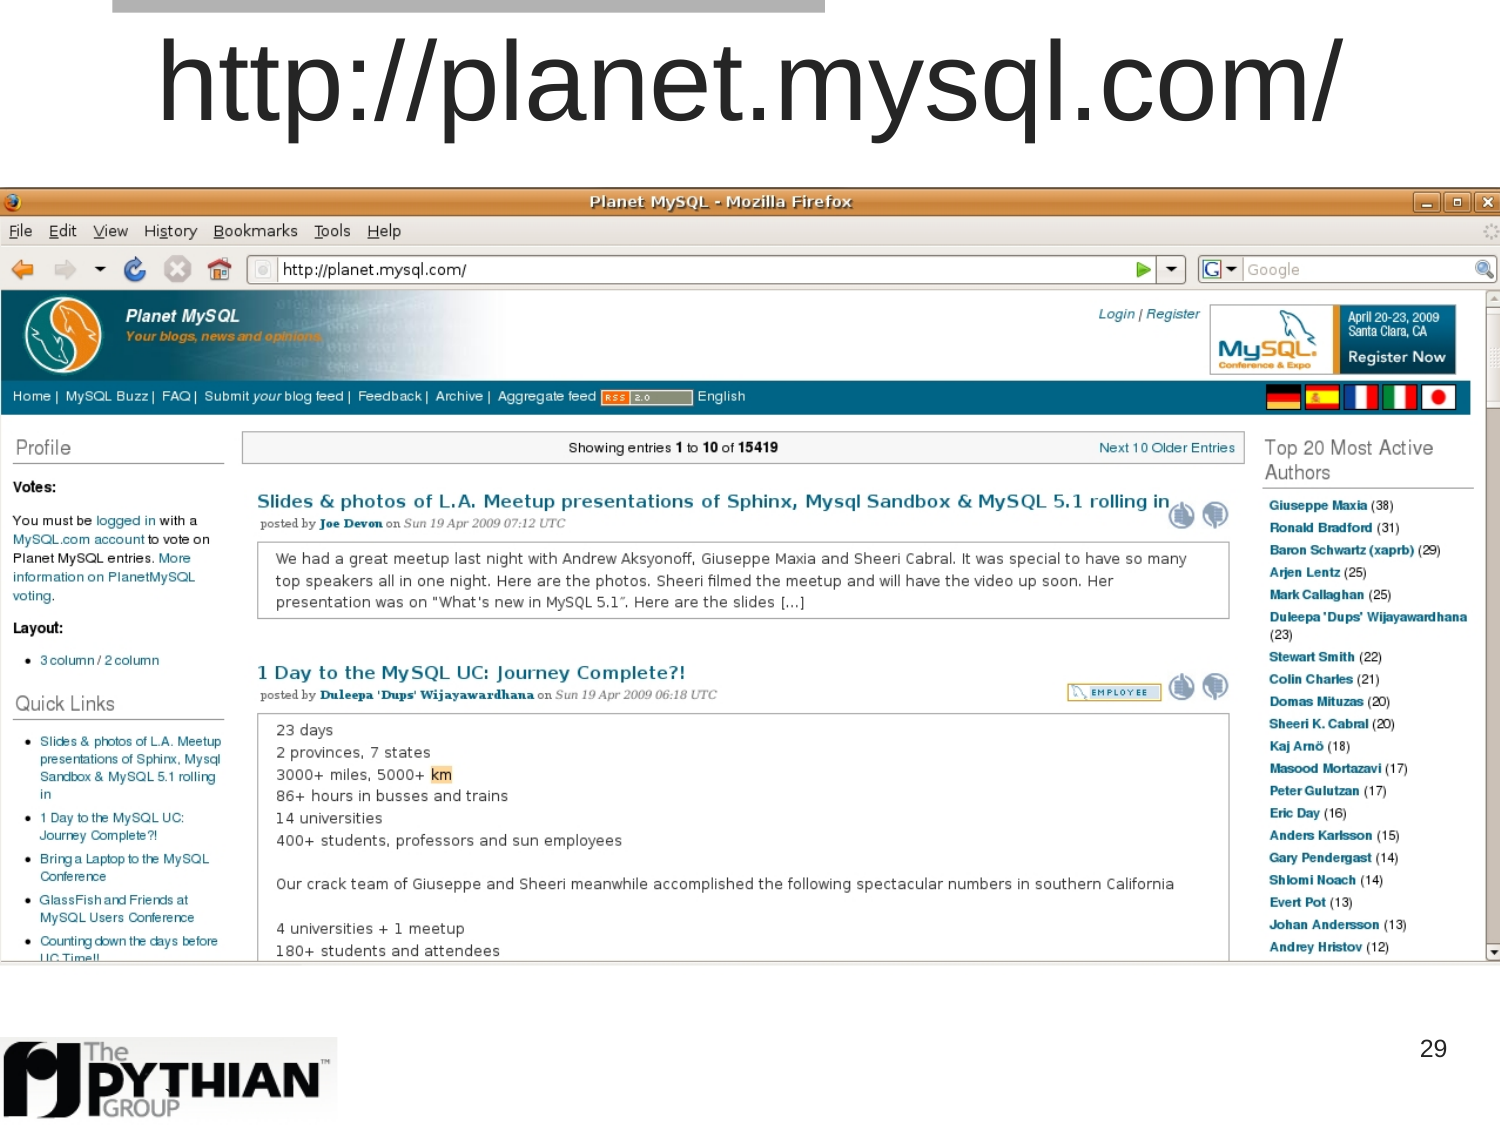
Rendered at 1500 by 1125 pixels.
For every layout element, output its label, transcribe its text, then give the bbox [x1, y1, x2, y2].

picture [0, 1037, 338, 1125]
picture [0, 187, 1500, 976]
text_box http://planet.mysql.com/ [0, 0, 1500, 151]
text_box <number> [1112, 1024, 1463, 1103]
